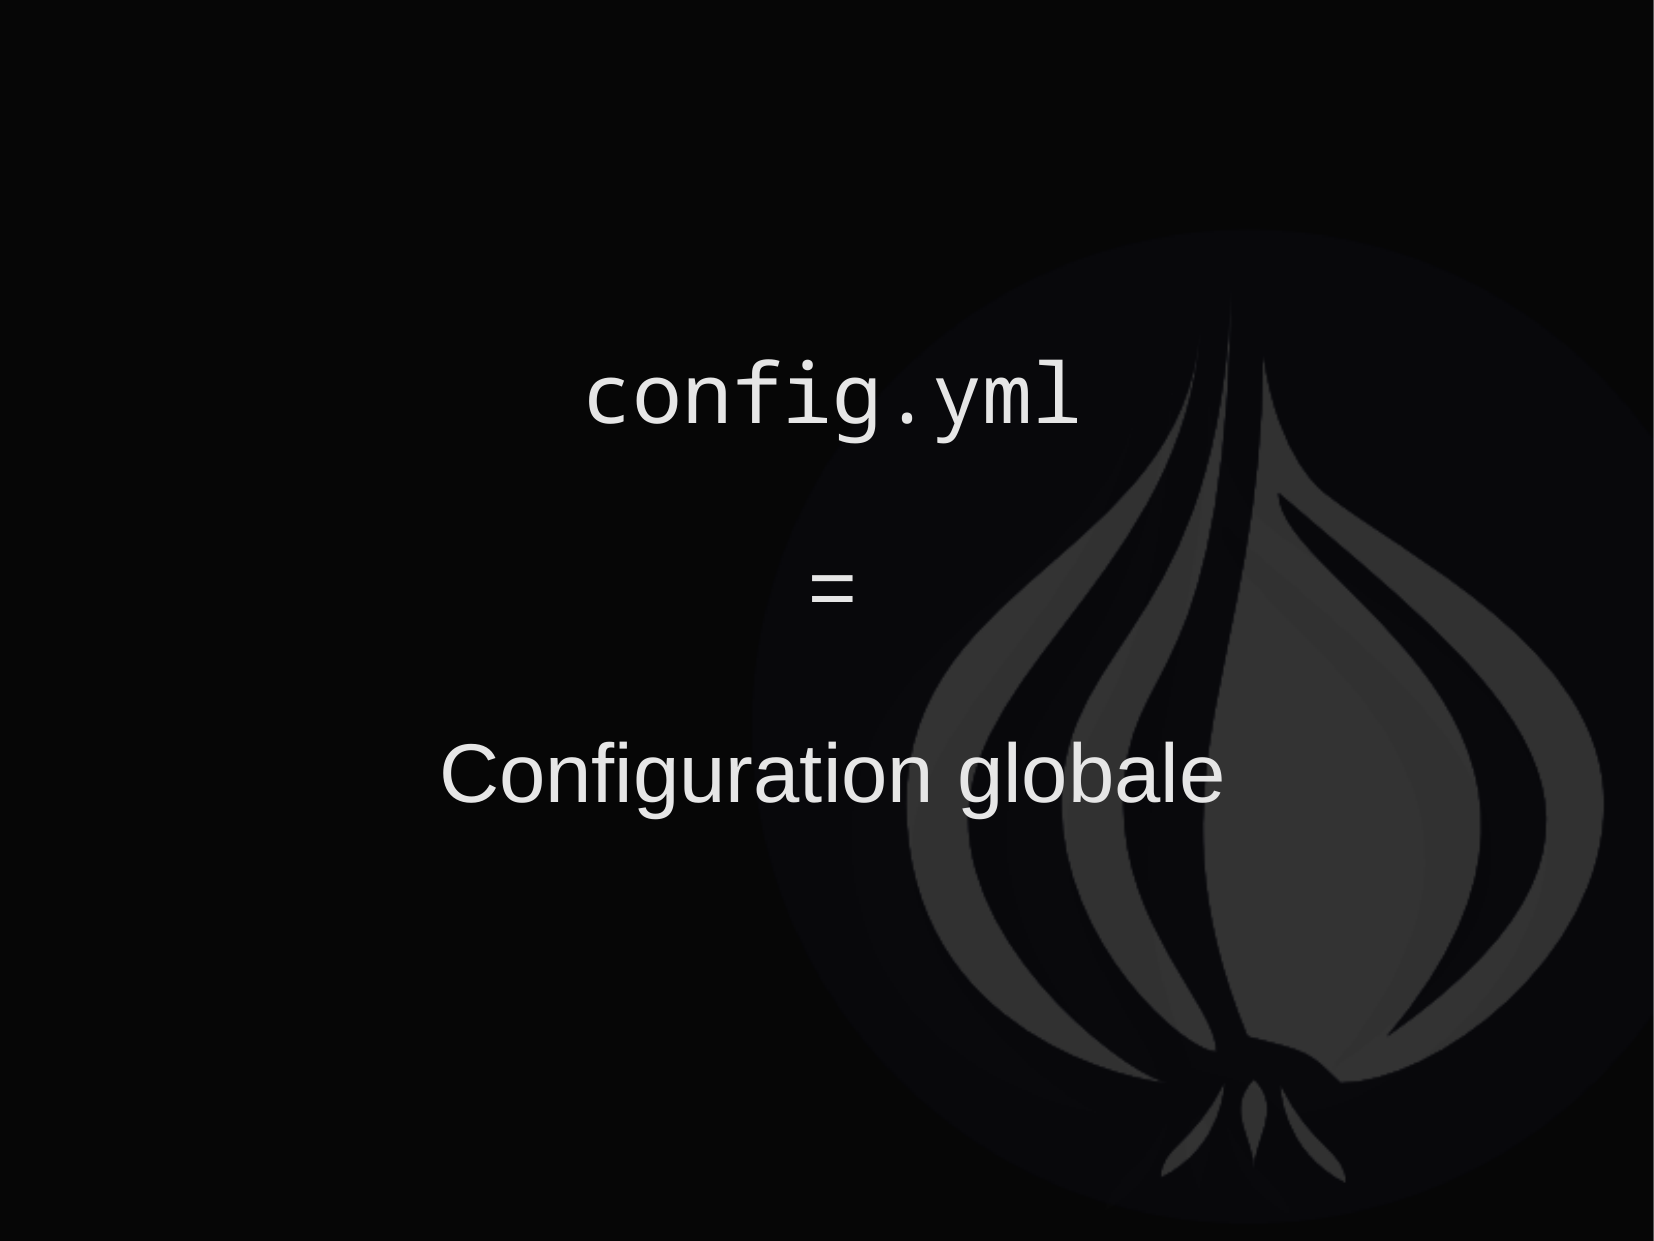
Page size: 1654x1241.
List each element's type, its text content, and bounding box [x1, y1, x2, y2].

picture [0, 0, 1654, 1241]
subtitle config.yml = Configuration globale [88, 214, 1577, 1034]
